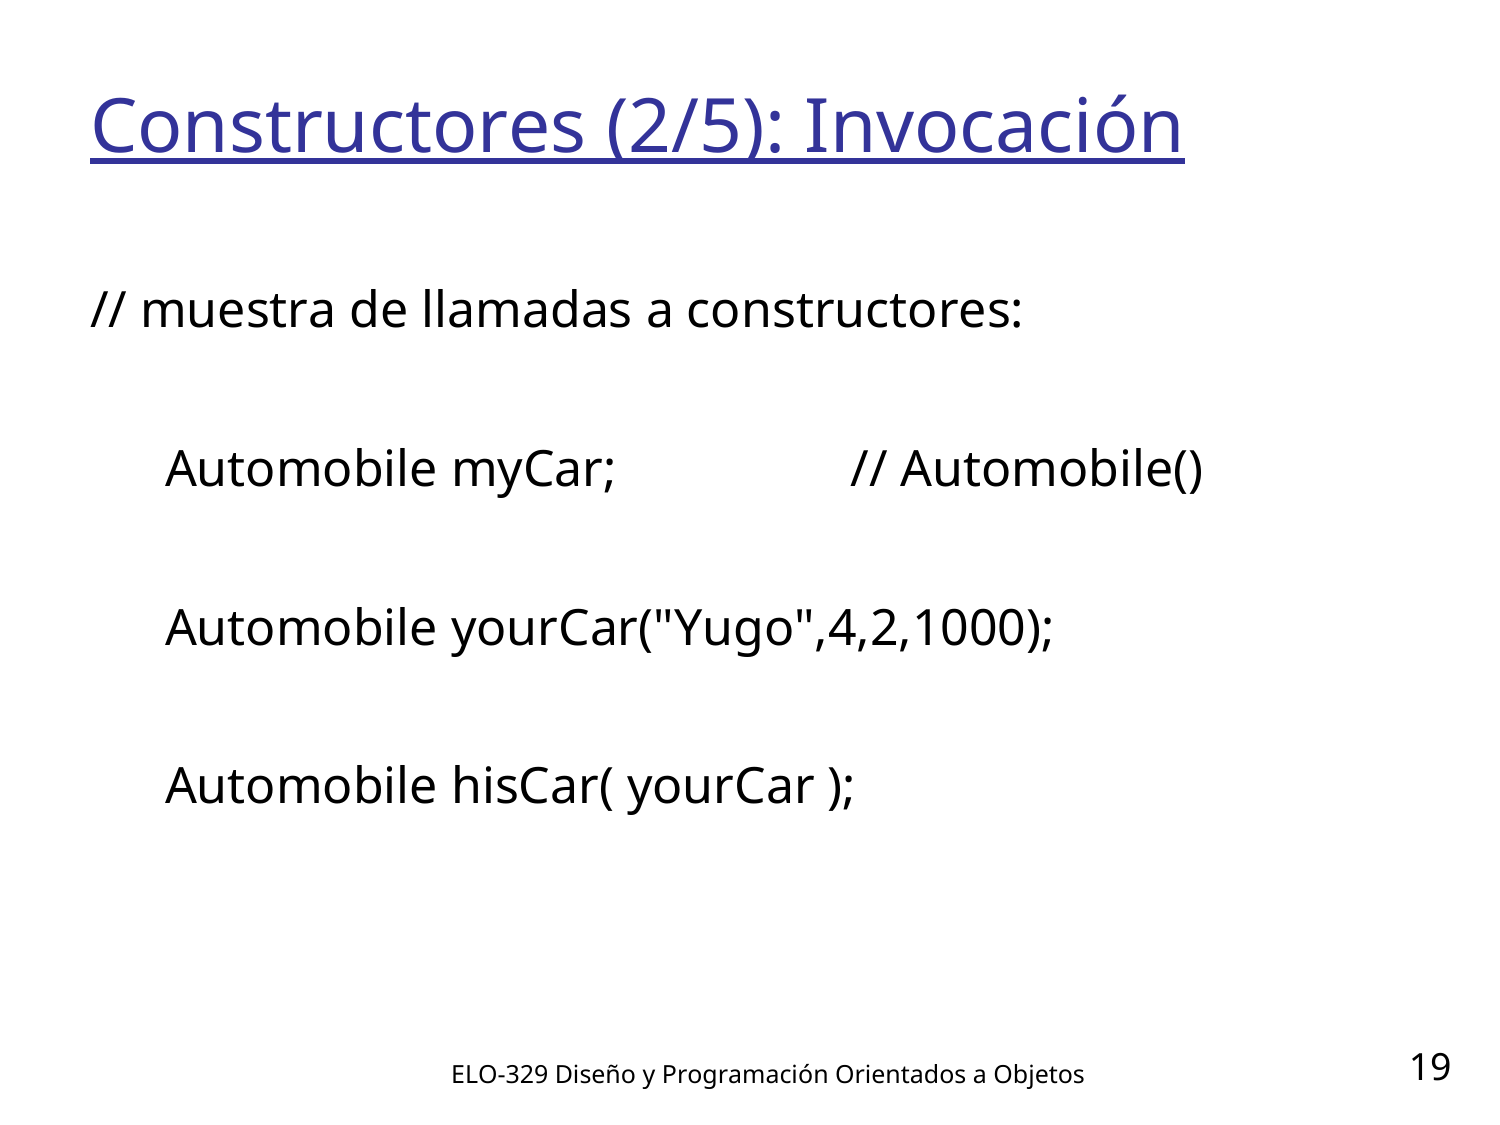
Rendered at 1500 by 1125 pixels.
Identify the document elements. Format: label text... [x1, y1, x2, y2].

title Constructores (2/5): Invocación [75, 19, 1500, 183]
list // muestra de llamadas a constructores: Automobile myCar; // Automobile() Automobile yourCar("Yugo",4,2,1000); Automobile hisCar( yourCar ); [75, 187, 1462, 1013]
